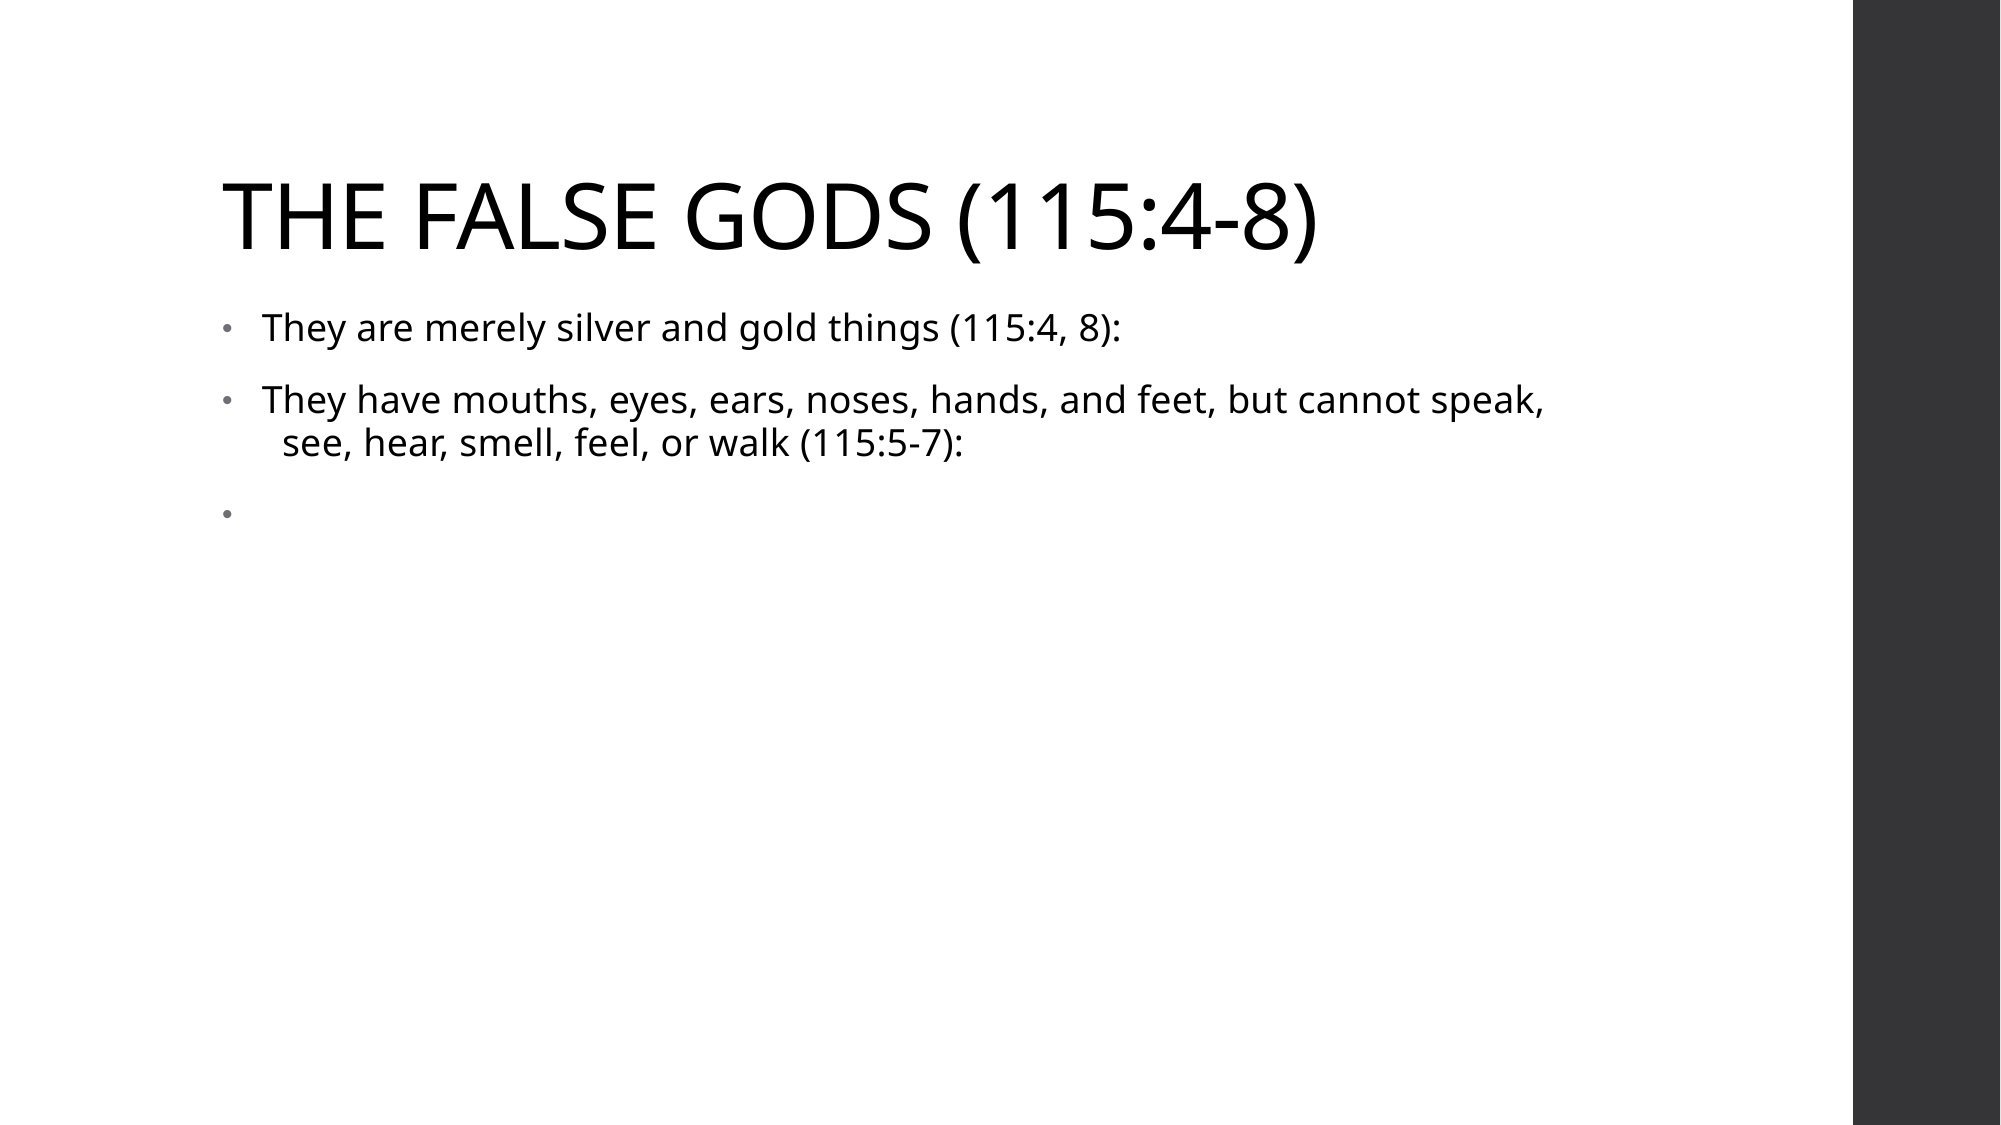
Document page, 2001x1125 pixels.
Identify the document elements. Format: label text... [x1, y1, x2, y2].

list They are merely silver and gold things (115:4, 8): They have mouths, eyes, ears, noses, hands, and feet, but cannot speak, see, hear, smell, feel, or walk (115:5-7): [206, 299, 1617, 1014]
title THE FALSE GODS (115:4-8) [206, 60, 1797, 278]
